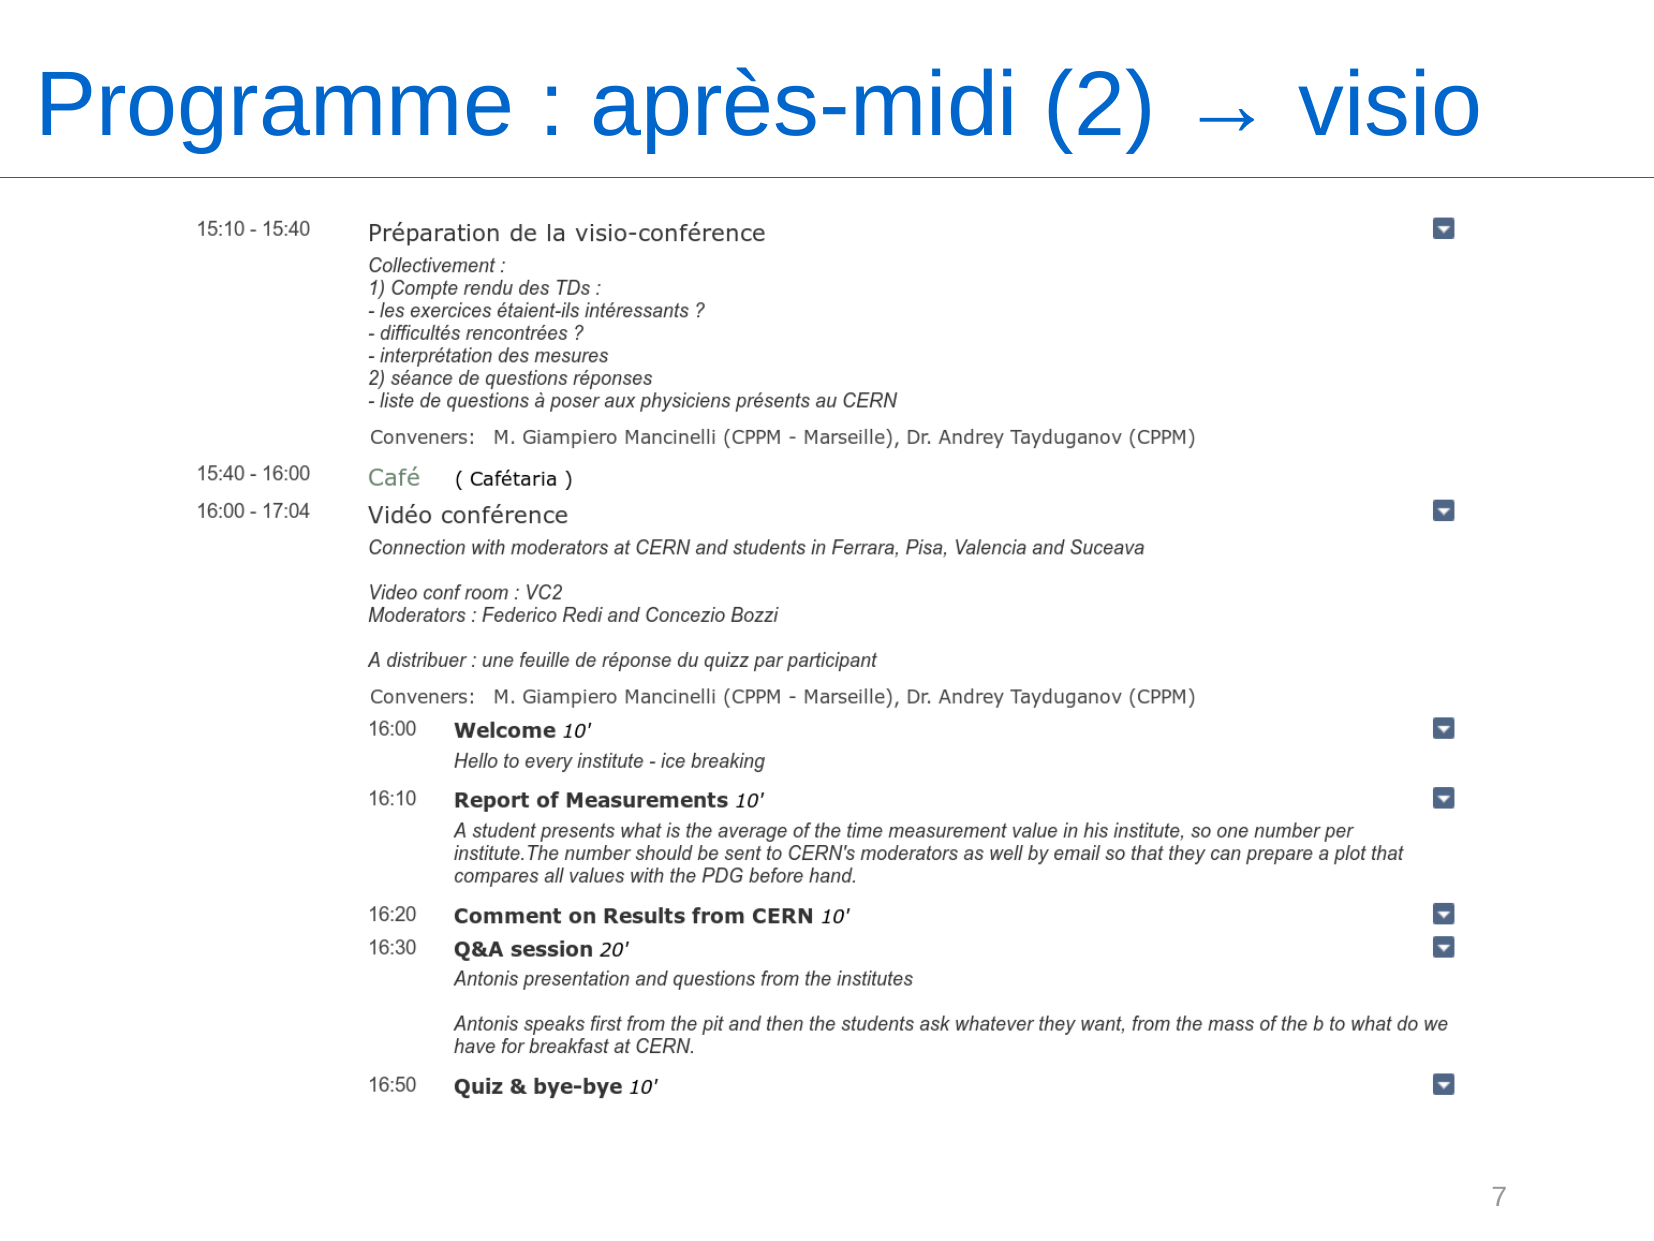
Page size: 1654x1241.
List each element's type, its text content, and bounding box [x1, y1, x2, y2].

title Programme : après-midi (2) → visio [35, 29, 1589, 178]
picture [118, 194, 1536, 1128]
